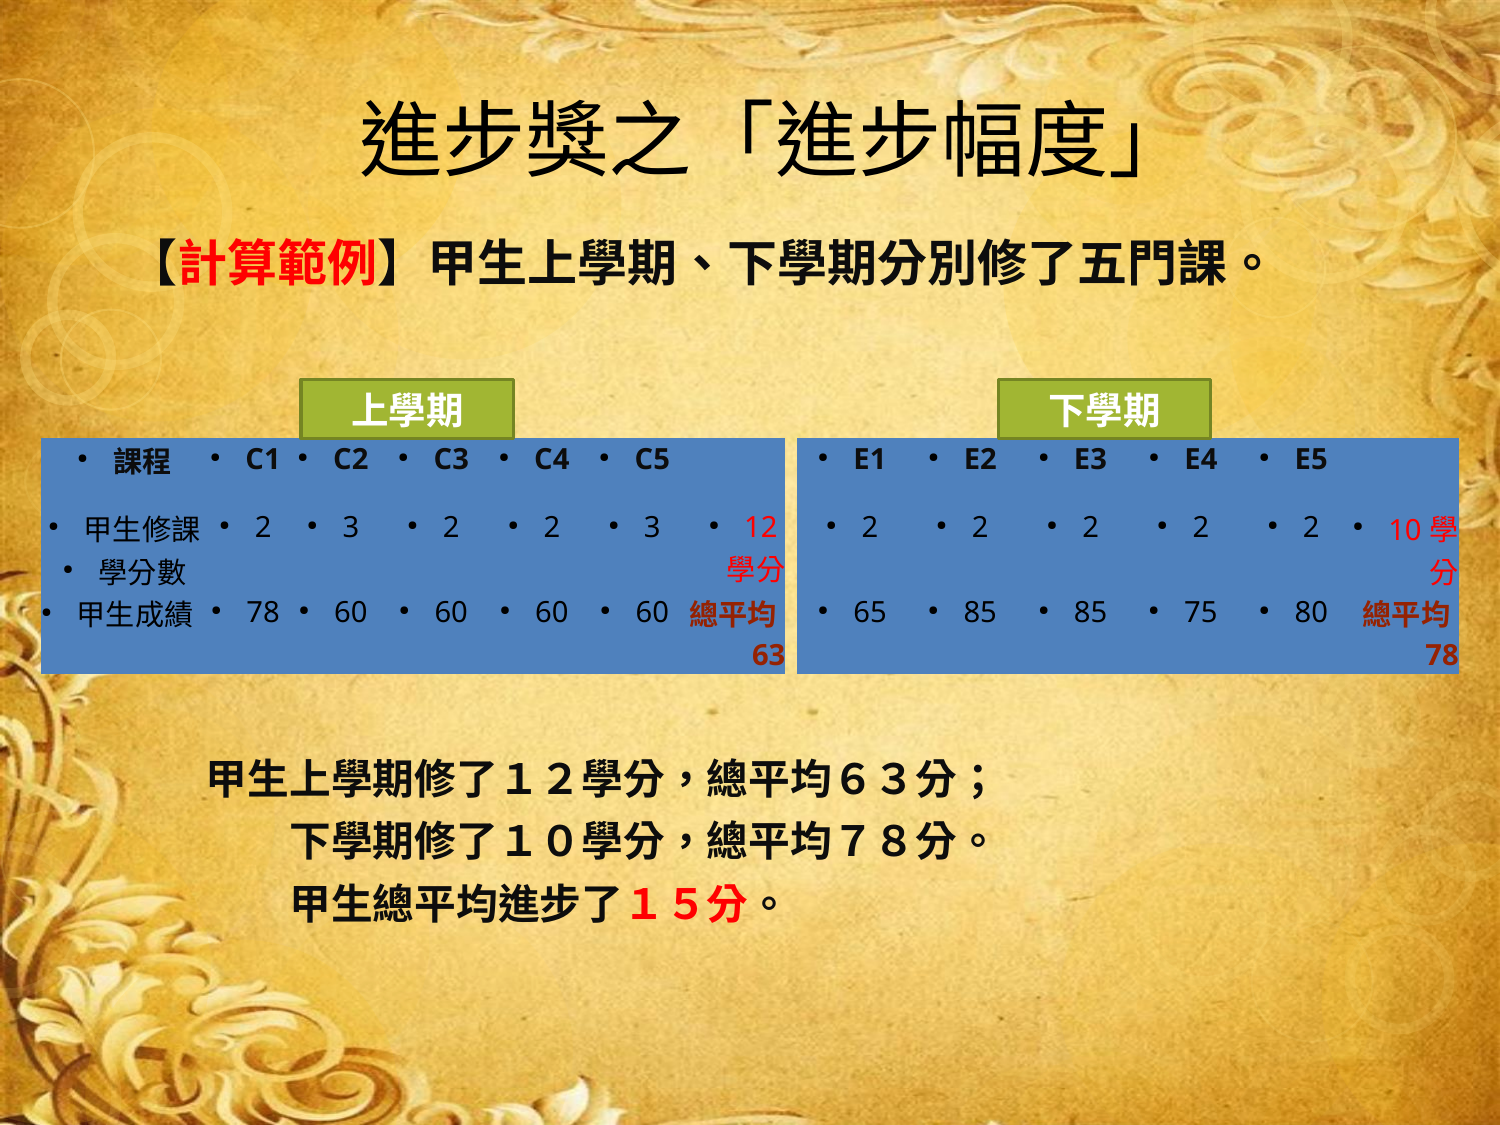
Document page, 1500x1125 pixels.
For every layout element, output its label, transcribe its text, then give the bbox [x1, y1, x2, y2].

table_cell 75 [1128, 592, 1238, 674]
table_cell 60 [584, 592, 685, 674]
title 進步獎之「進步幅度」 [190, 78, 1360, 197]
table_header E1 [797, 438, 907, 507]
table_cell 2 [1238, 507, 1349, 592]
table_cell 甲生修課 學分數 [41, 507, 208, 592]
table_header C1 [208, 438, 283, 507]
table_header E4 [1128, 438, 1238, 507]
text_box 上學期 [301, 379, 514, 438]
table_cell 78 [208, 592, 283, 674]
table_cell 總平均78 [1349, 592, 1459, 674]
text_box 甲生上學期修了１２學分，總平均６３分； 下學期修了１０學分，總平均７８分。 甲生總平均進步了１５分。 [190, 692, 1422, 988]
table_cell 10學分 [1349, 507, 1459, 592]
text_box 下學期 [998, 379, 1211, 438]
table_cell 3 [584, 507, 685, 592]
table_cell 2 [484, 507, 584, 592]
table_cell 2 [208, 507, 283, 592]
table_header [1349, 438, 1459, 507]
table_cell 60 [484, 592, 584, 674]
table_header C3 [383, 438, 484, 507]
table_header C4 [484, 438, 584, 507]
table_cell 2 [383, 507, 484, 592]
table_header E2 [907, 438, 1018, 507]
table_cell 80 [1238, 592, 1349, 674]
table_cell 2 [1128, 507, 1238, 592]
table_header 課程 [41, 438, 208, 507]
table_cell 2 [797, 507, 907, 592]
table_header C5 [584, 438, 685, 507]
table_header E3 [1018, 438, 1128, 507]
text_box 【計算範例】甲生上學期、下學期分別修了五門課。 [112, 208, 1422, 315]
table_cell 85 [907, 592, 1018, 674]
table_cell 2 [1018, 507, 1128, 592]
table_cell 60 [283, 592, 383, 674]
table_cell 總平均63 [685, 592, 785, 674]
table_header C2 [283, 438, 383, 507]
table_header E5 [1238, 438, 1349, 507]
table_cell 60 [383, 592, 484, 674]
table_cell 85 [1018, 592, 1128, 674]
table_cell 甲生成績 [41, 592, 208, 674]
table_cell 12學分 [685, 507, 785, 592]
table_cell 2 [907, 507, 1018, 592]
table_cell 3 [283, 507, 383, 592]
table_header [685, 438, 785, 507]
table_cell 65 [797, 592, 907, 674]
